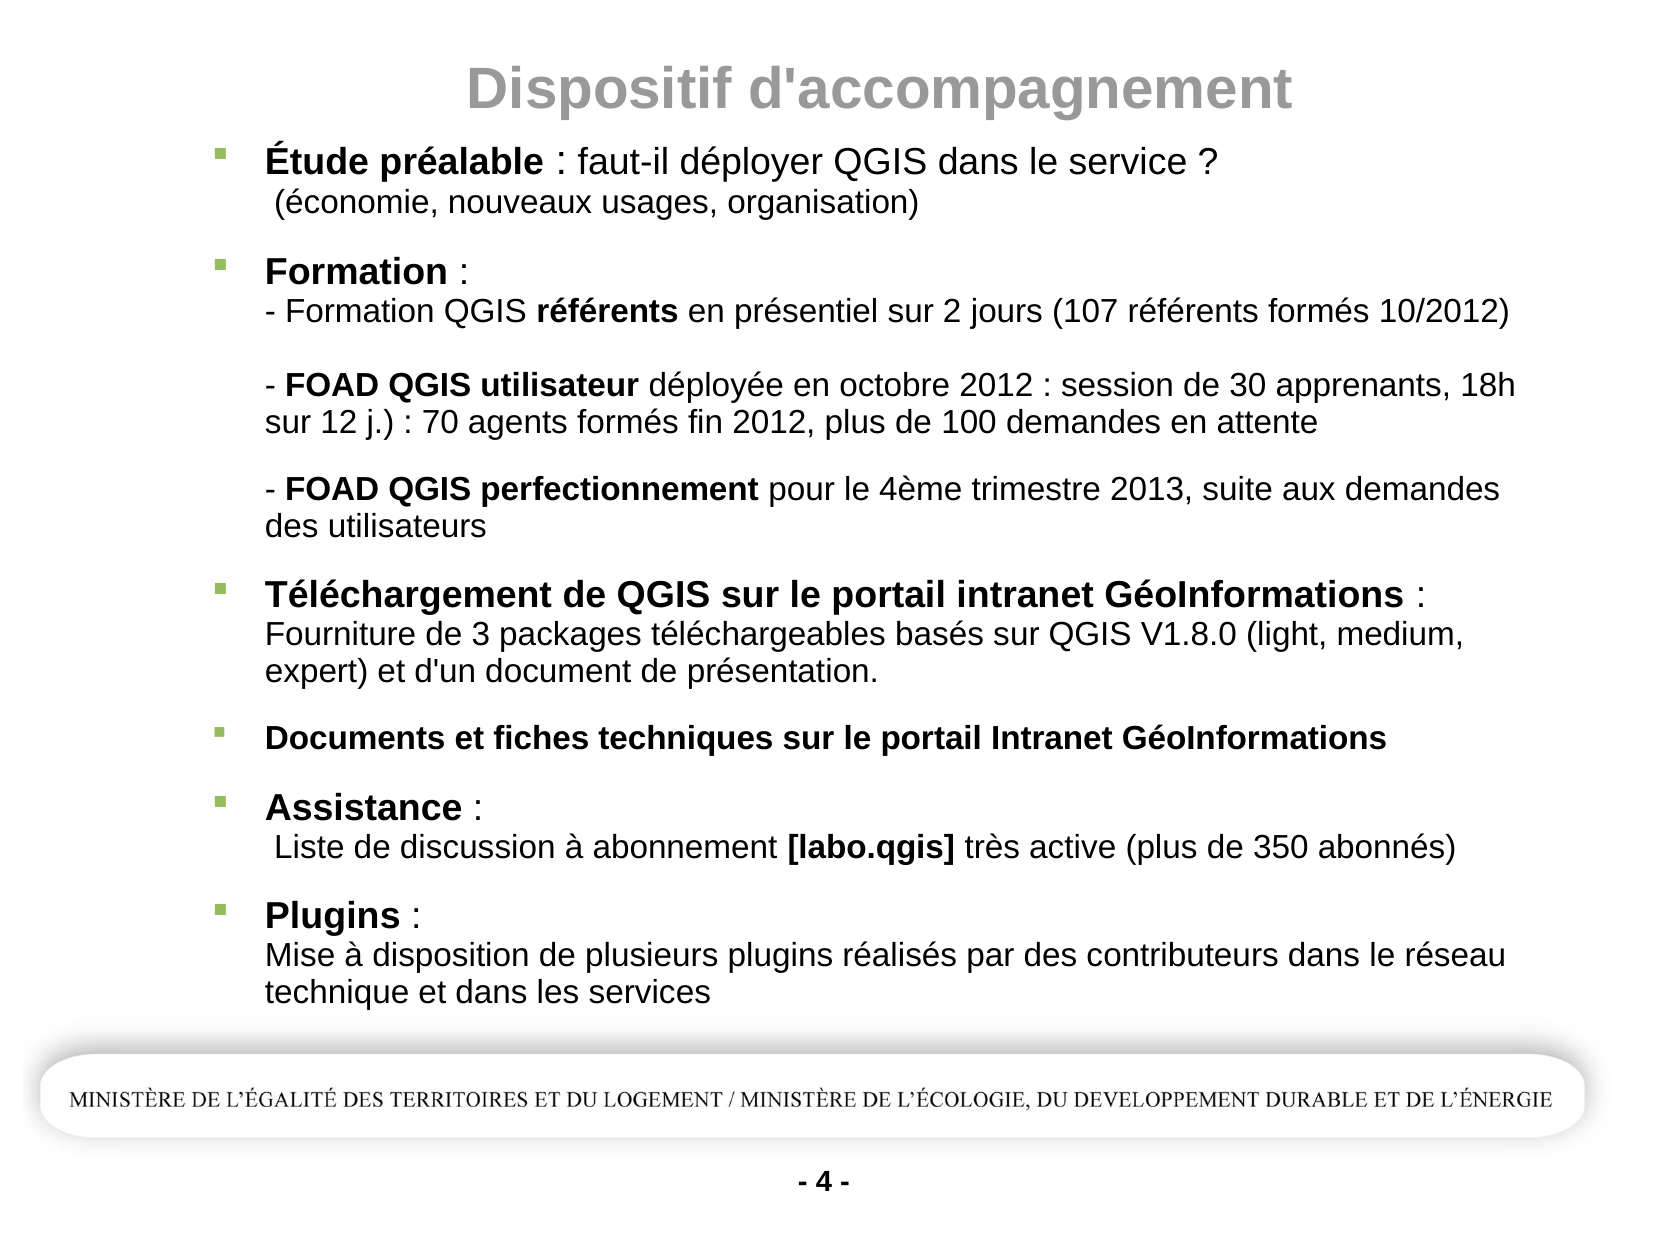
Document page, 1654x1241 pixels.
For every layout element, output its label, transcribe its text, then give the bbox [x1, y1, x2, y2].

text_box Dispositif d'accompagnement [215, 52, 1545, 122]
text_box Étude préalable : faut-il déployer QGIS dans le service ? (économie, nouveaux usages, organisation) Formation : - Formation QGIS référents en présentiel sur 2 jours (107 référents formés 10/2012) - FOAD QGIS utilisateur déployée en octobre 2012 : session de 30 apprenants, 18h sur 12 j.) : 70 agents formés fin 2012, plus de 100 demandes en attente - FOAD QGIS perfectionnement pour le 4ème trimestre 2013, suite aux demandes des utilisateurs Téléchargement de QGIS sur le portail intranet GéoInformations : Fourniture de 3 packages téléchargeables basés sur QGIS V1.8.0 (light, medium, expert) et d'un document de présentation. Documents et fiches techniques sur le portail Intranet GéoInformations Assistance : Liste de discussion à abonnement [labo.qgis] très active (plus de 350 abonnés) Plugins : Mise à disposition de plusieurs plugins réalisés par des contributeurs dans le réseau technique et dans les services [194, 135, 1524, 886]
picture [23, 1014, 1612, 1159]
